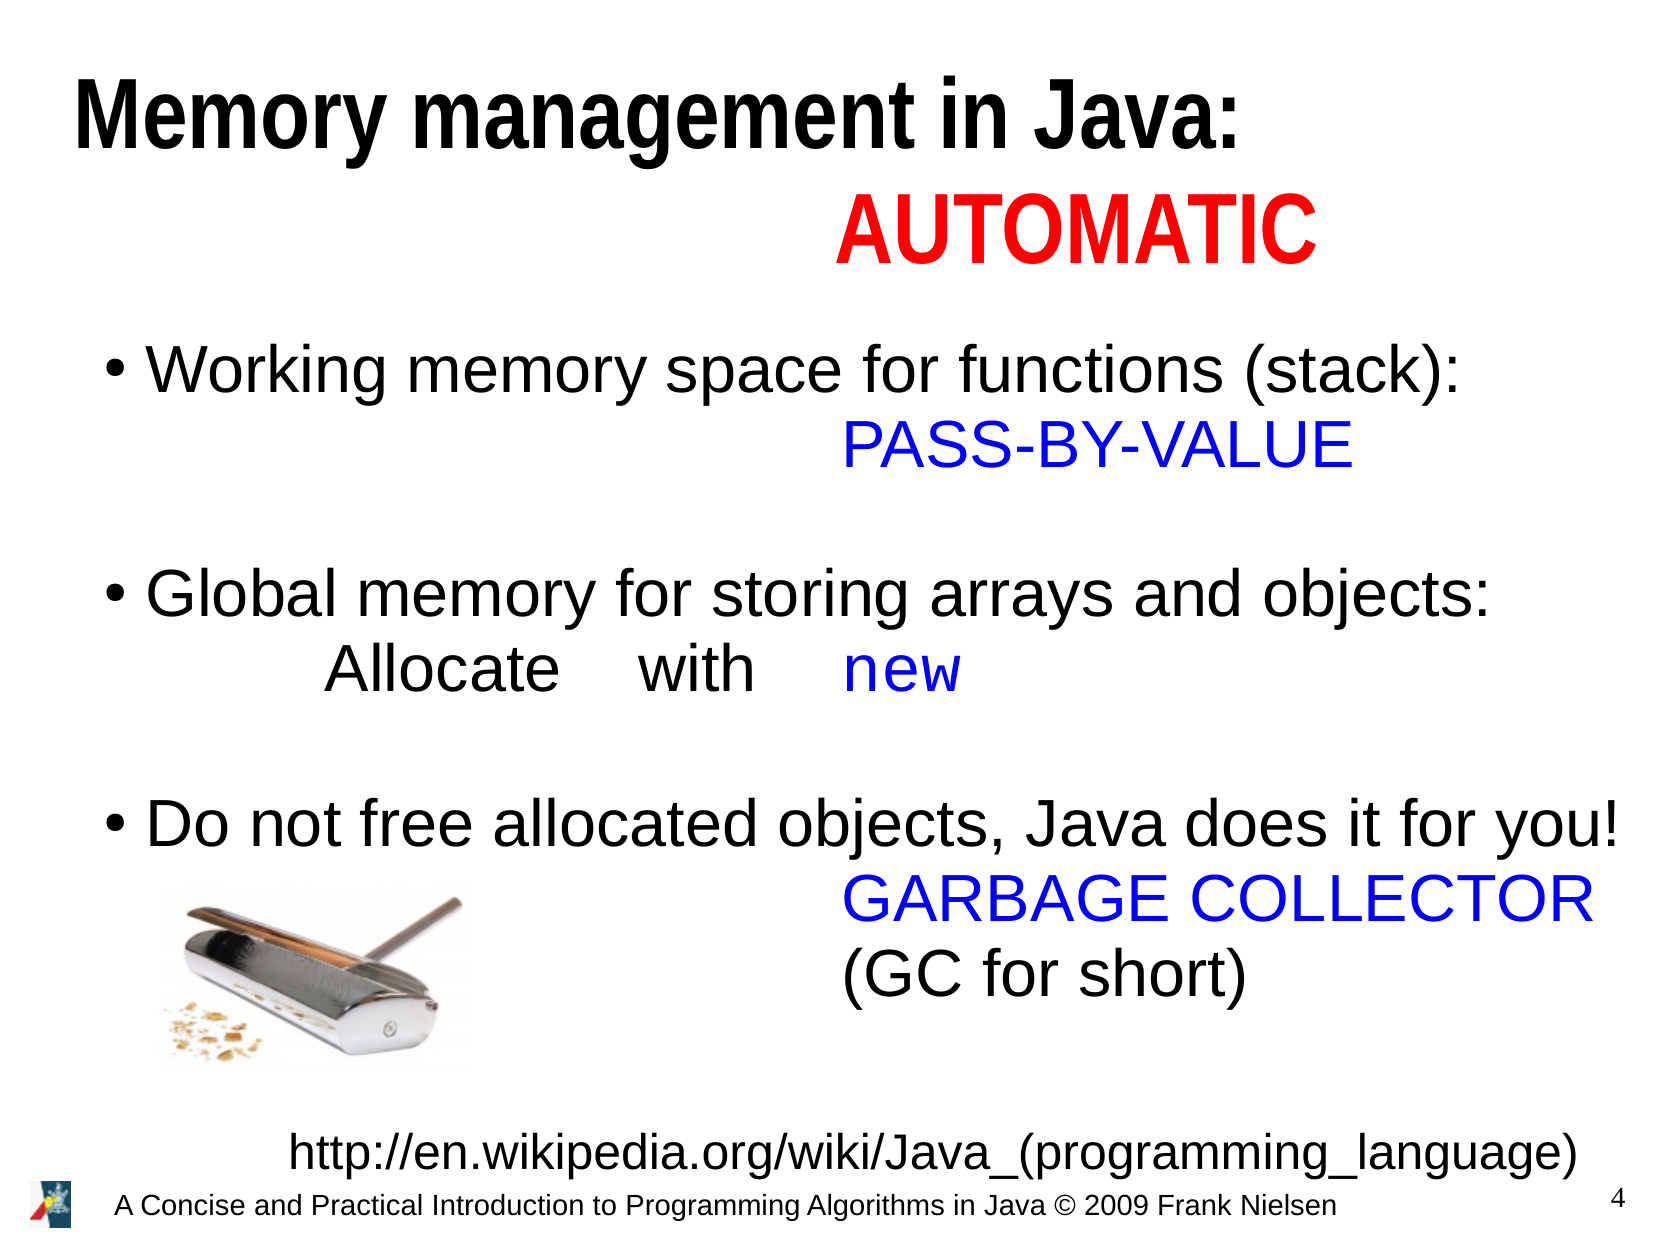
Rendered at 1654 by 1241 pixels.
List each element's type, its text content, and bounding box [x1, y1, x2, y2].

text_box http://en.wikipedia.org/wiki/Java_(programming_language) [273, 1116, 1595, 1188]
text_box Memory management in Java: AUTOMATIC [59, 48, 1331, 292]
picture [29, 1181, 71, 1228]
picture [159, 885, 473, 1071]
text_box Working memory space for functions (stack): PASS-BY-VALUE Global memory for storing arrays and objects: Allocate with new Do not free allocated objects, Java does it for you! GARBAGE COLLECTOR (GC for short) [88, 324, 1639, 1019]
